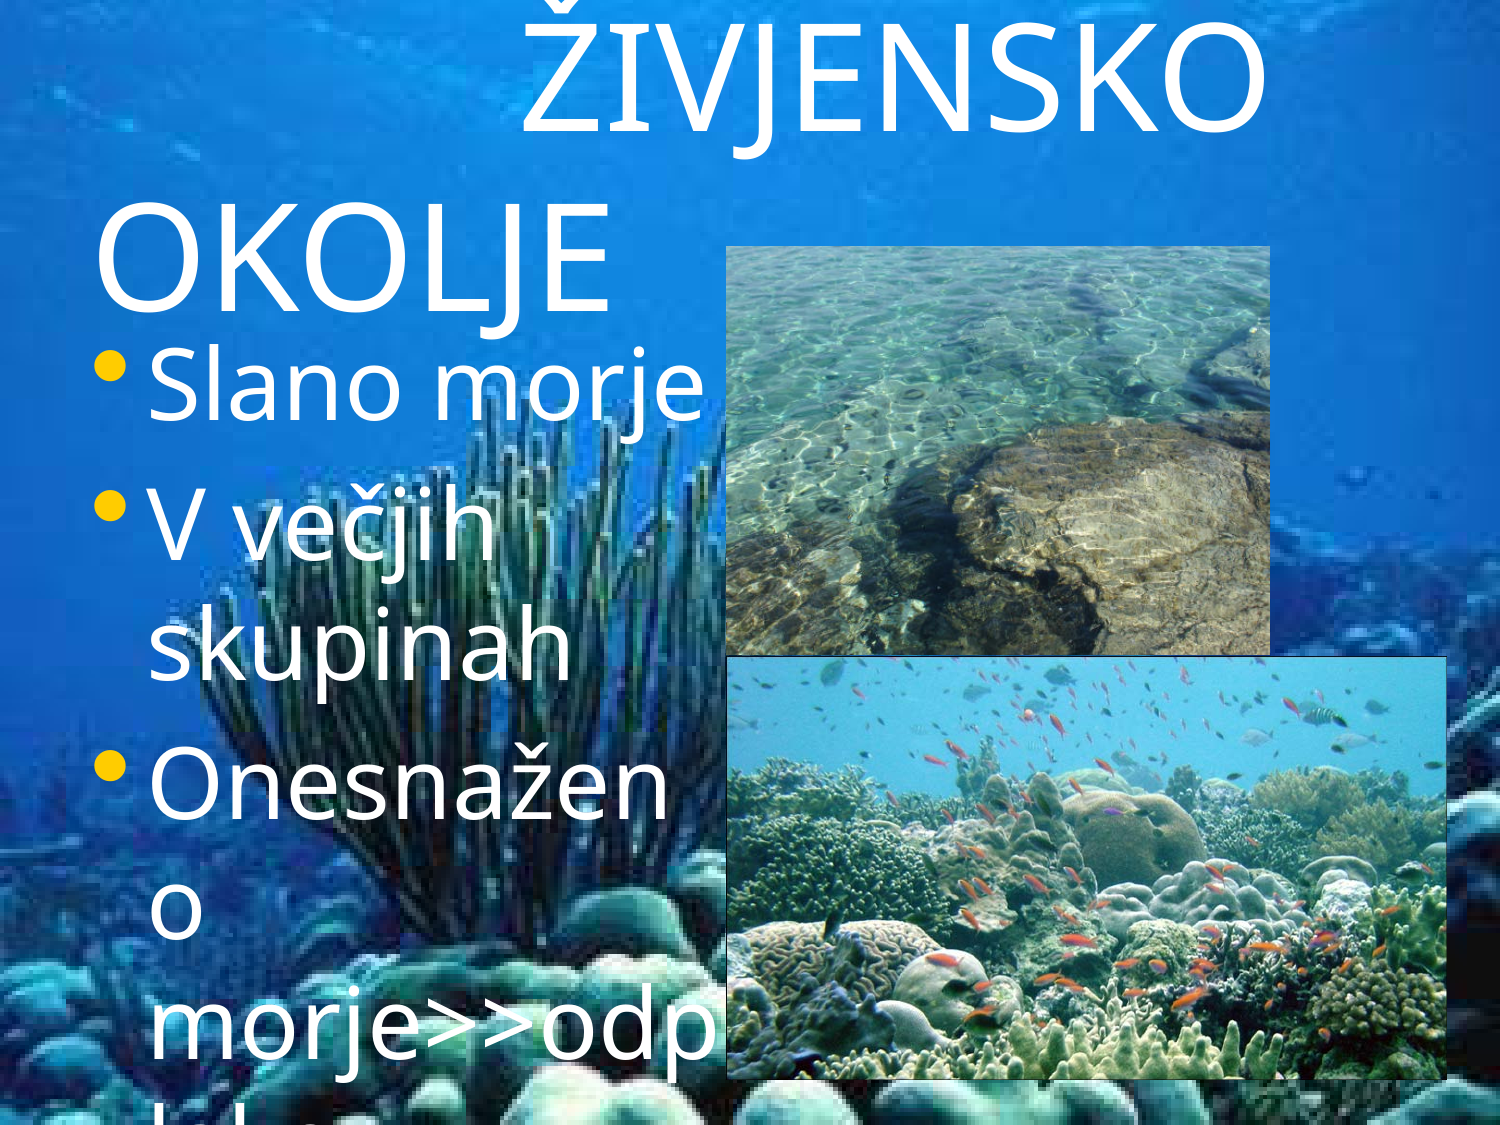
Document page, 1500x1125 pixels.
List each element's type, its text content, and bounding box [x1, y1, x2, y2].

title ŽIVJENSKO OKOLJE [75, 47, 1425, 275]
list Slano morje V večjih skupinah Onesnaženo morje>>odplake [75, 312, 738, 988]
picture [0, 0, 1500, 1125]
